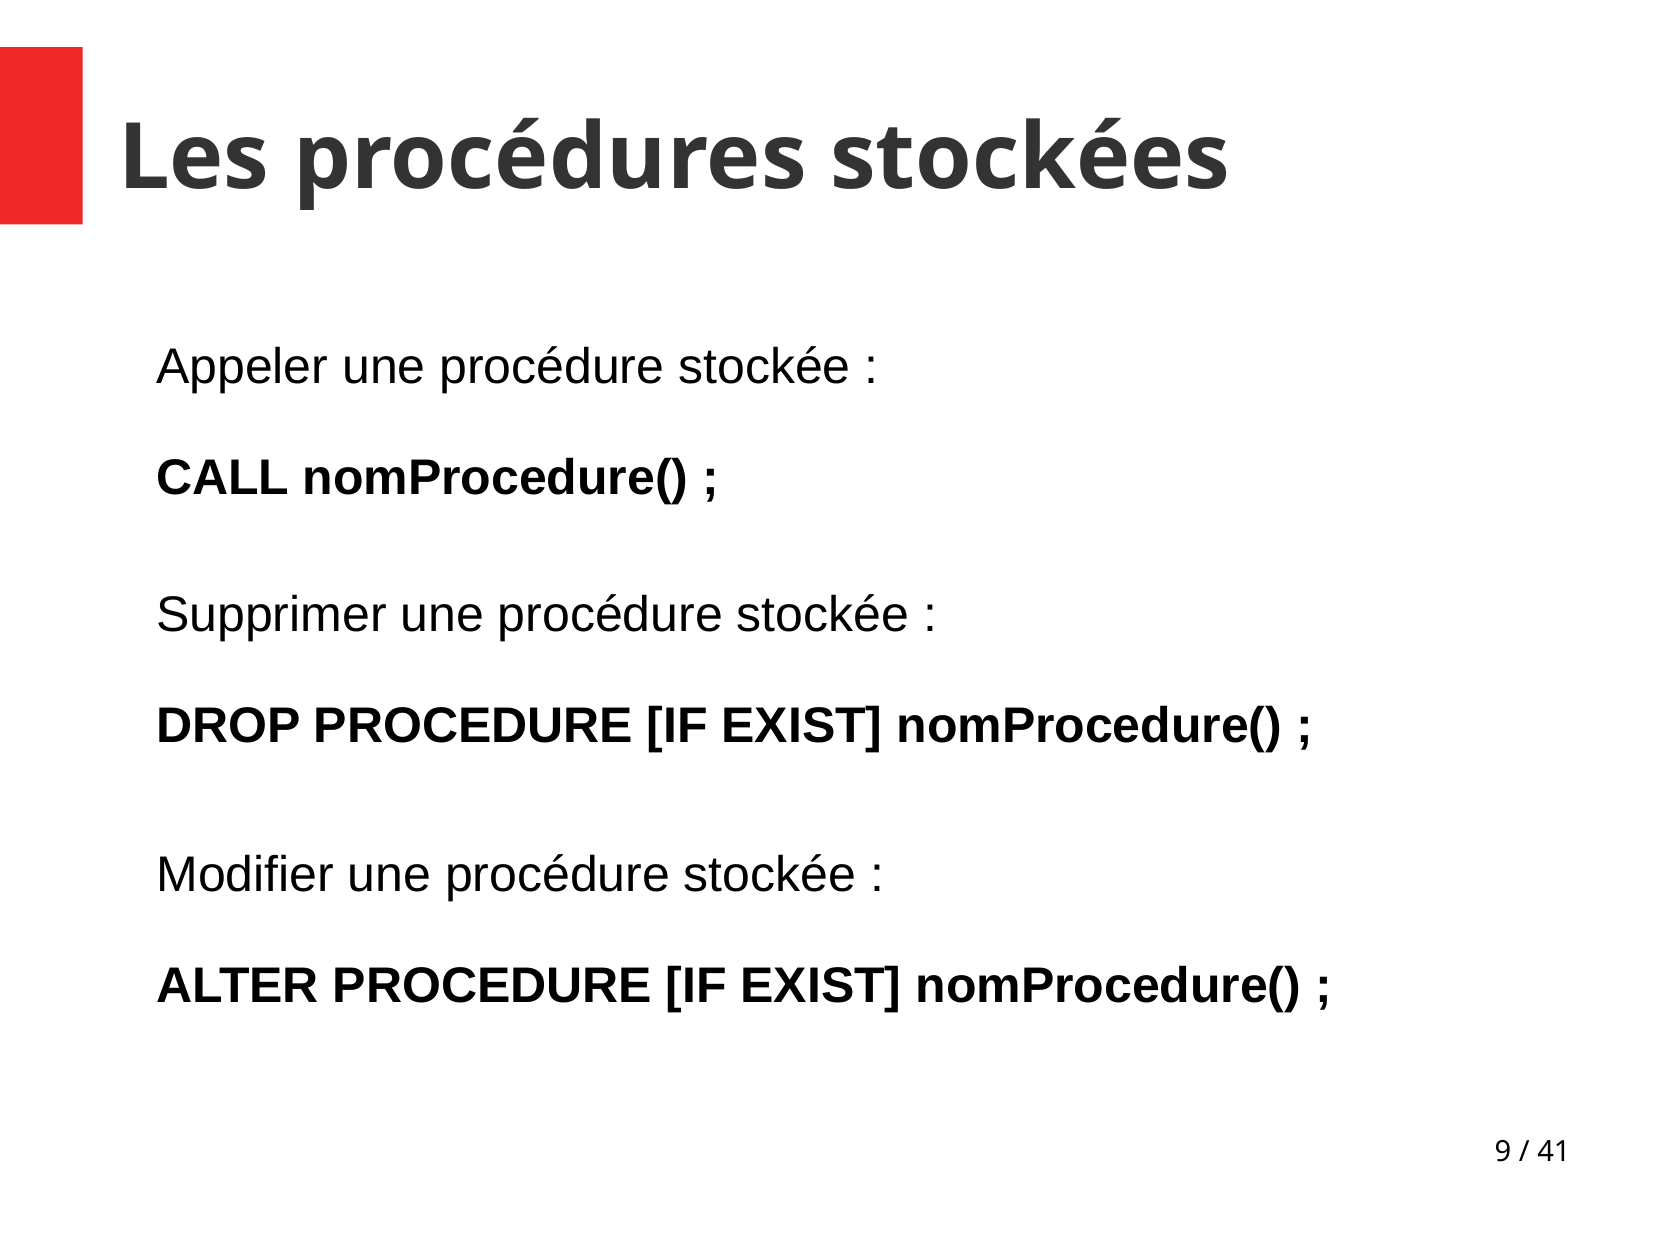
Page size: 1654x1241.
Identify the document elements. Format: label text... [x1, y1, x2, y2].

title Les procédures stockées [118, 49, 1571, 257]
text_box Modifier une procédure stockée : ALTER PROCEDURE [IF EXIST] nomProcedure() ; [141, 838, 1406, 1021]
text_box Supprimer une procédure stockée : DROP PROCEDURE [IF EXIST] nomProcedure() ; [141, 578, 1406, 761]
text_box Appeler une procédure stockée : CALL nomProcedure() ; [141, 330, 1406, 513]
